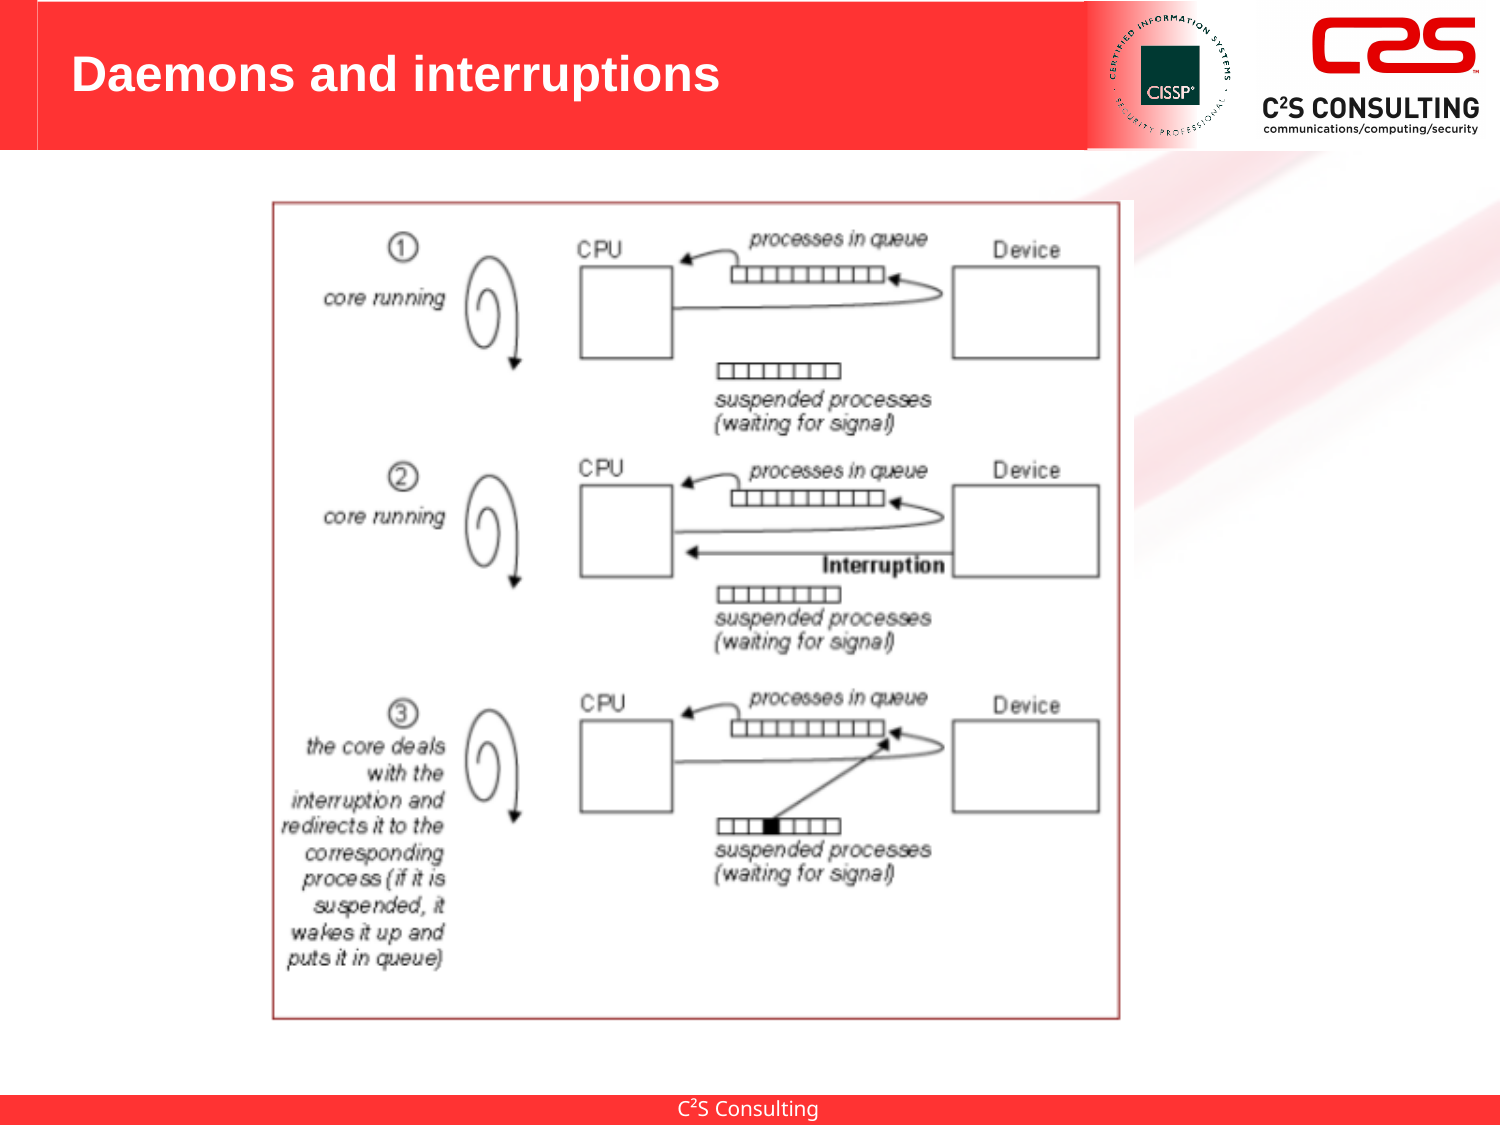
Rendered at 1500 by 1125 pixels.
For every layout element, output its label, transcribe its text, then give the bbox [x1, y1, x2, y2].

picture [271, 152, 1500, 1064]
title Daemons and interruptions [56, 1, 1107, 152]
picture [1256, 0, 1486, 139]
picture [1107, 10, 1233, 140]
